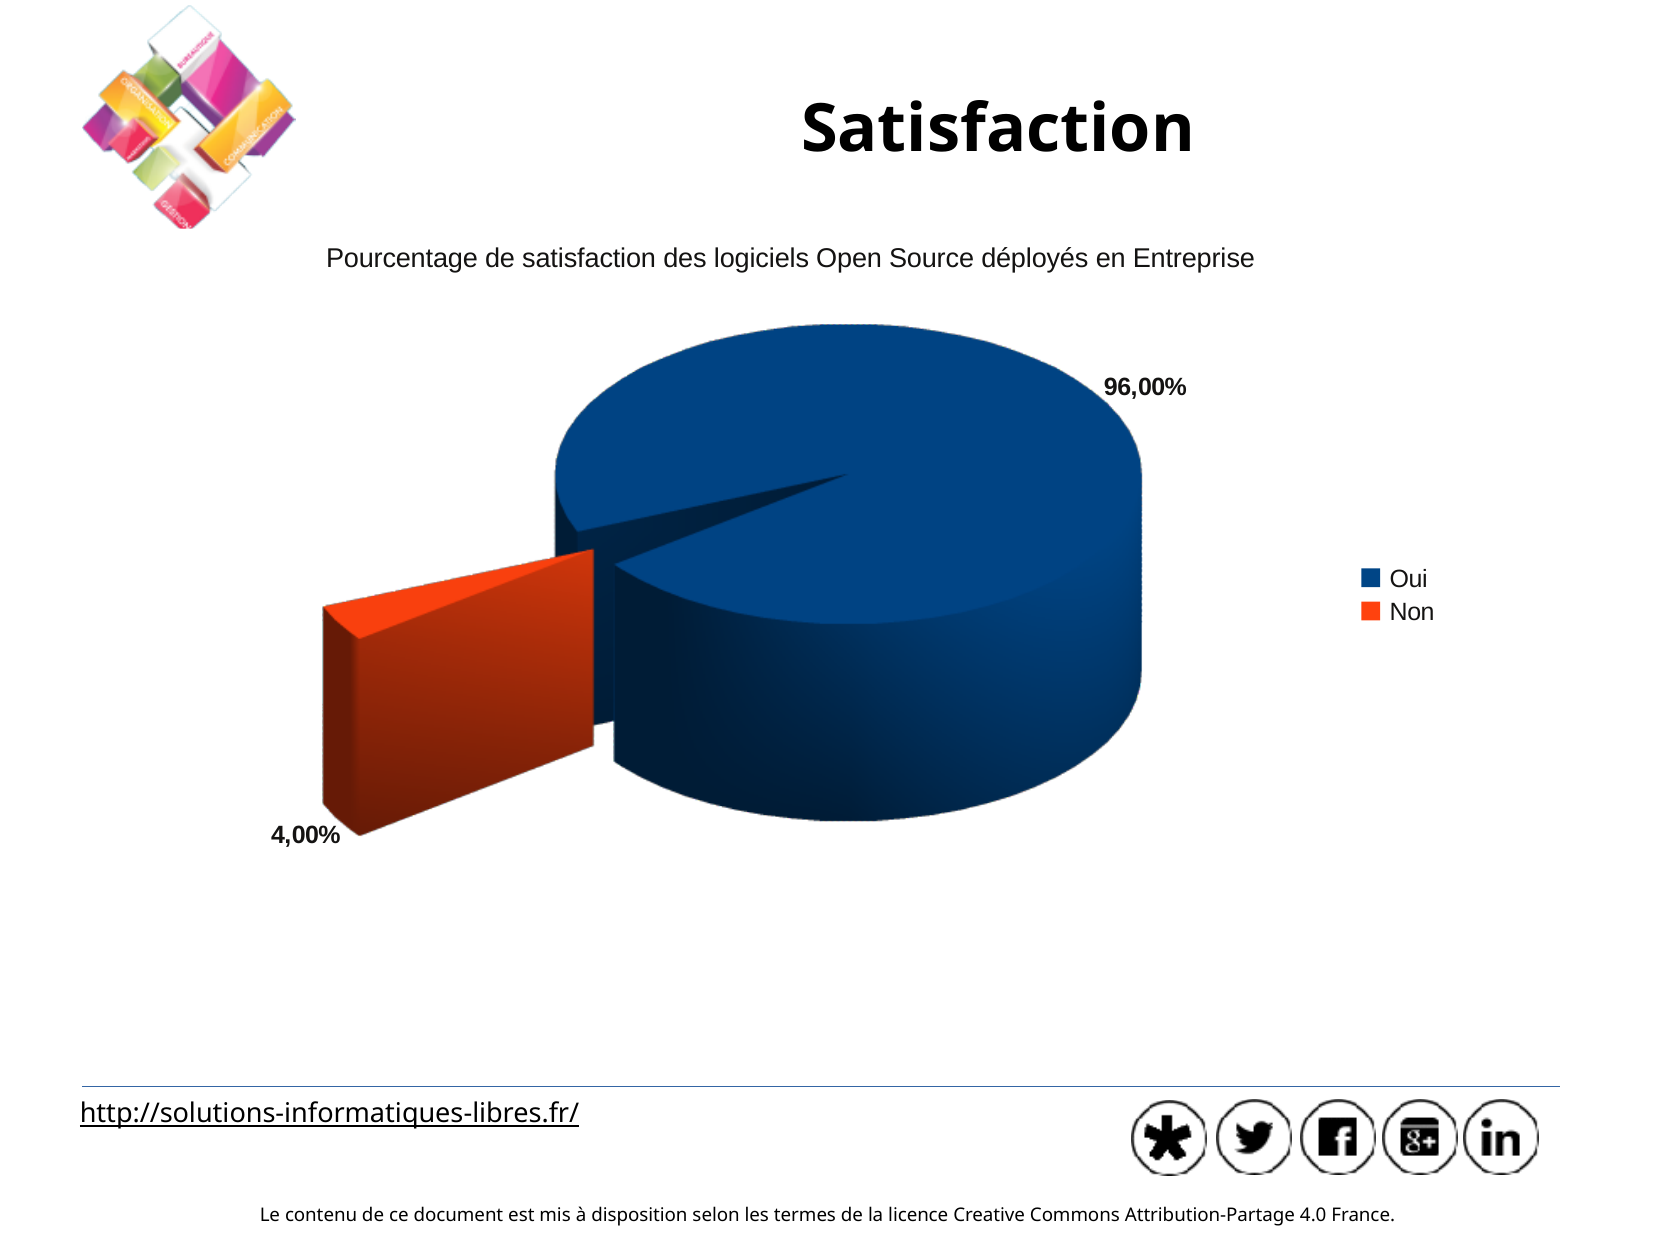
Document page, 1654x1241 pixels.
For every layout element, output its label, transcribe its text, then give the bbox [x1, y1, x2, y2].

picture [1131, 1100, 1207, 1176]
picture [1216, 1099, 1292, 1175]
picture [1463, 1099, 1539, 1175]
picture [1382, 1099, 1458, 1175]
picture [82, 5, 1477, 969]
title Satisfaction [342, 13, 1654, 237]
picture [1300, 1099, 1376, 1175]
